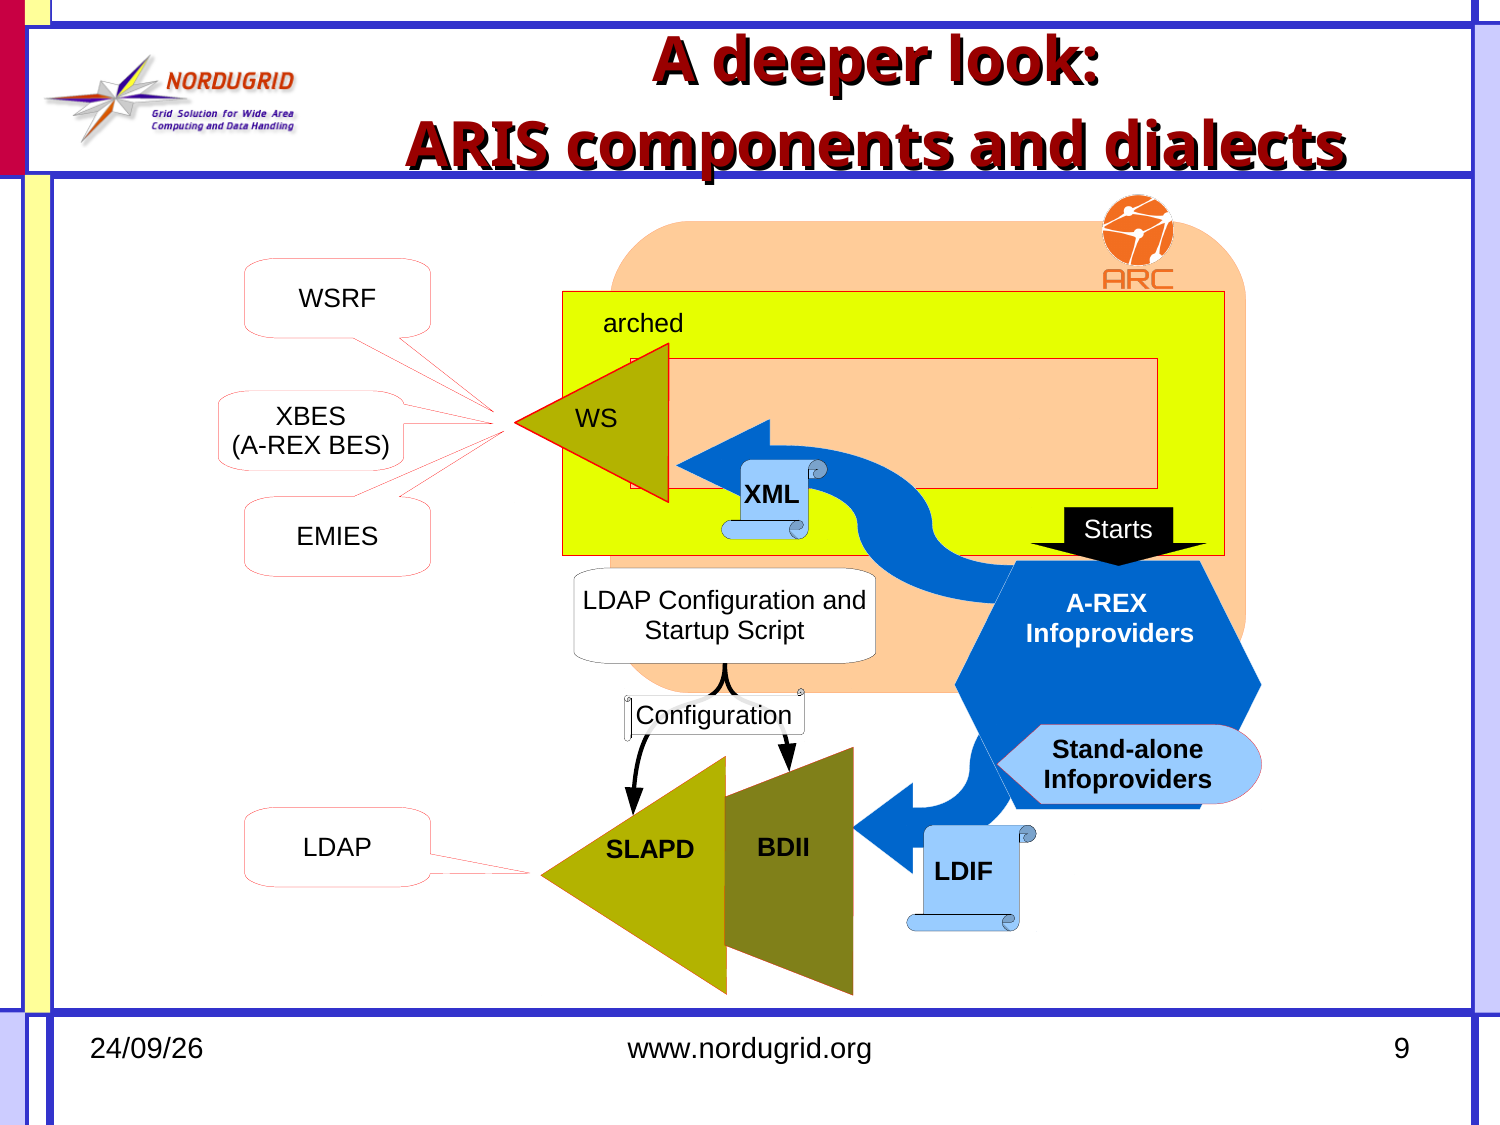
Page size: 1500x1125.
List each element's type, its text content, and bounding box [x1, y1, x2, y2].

chart [105, 135, 1397, 1081]
picture [40, 49, 301, 148]
title A deeper look: ARIS components and dialects [324, 17, 1428, 183]
